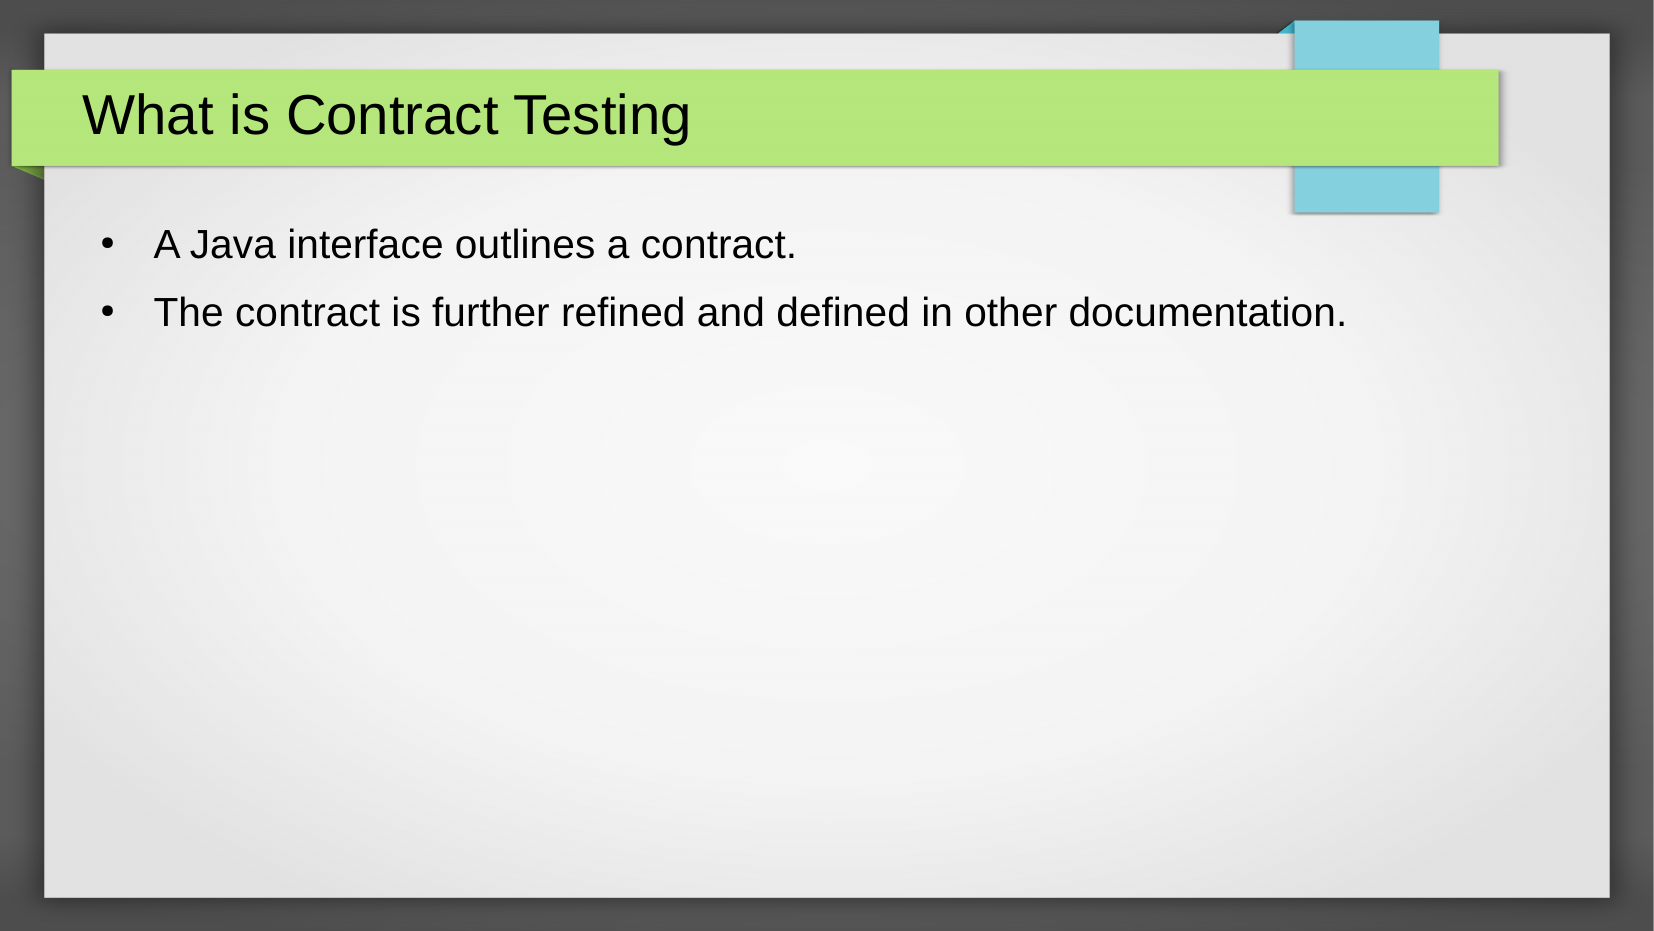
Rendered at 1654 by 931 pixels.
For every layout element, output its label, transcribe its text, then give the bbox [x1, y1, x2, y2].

list A Java interface outlines a contract. The contract is further refined and defined in other documentation. [82, 221, 1571, 761]
title What is Contract Testing [82, 70, 1264, 160]
picture [0, 0, 1654, 931]
